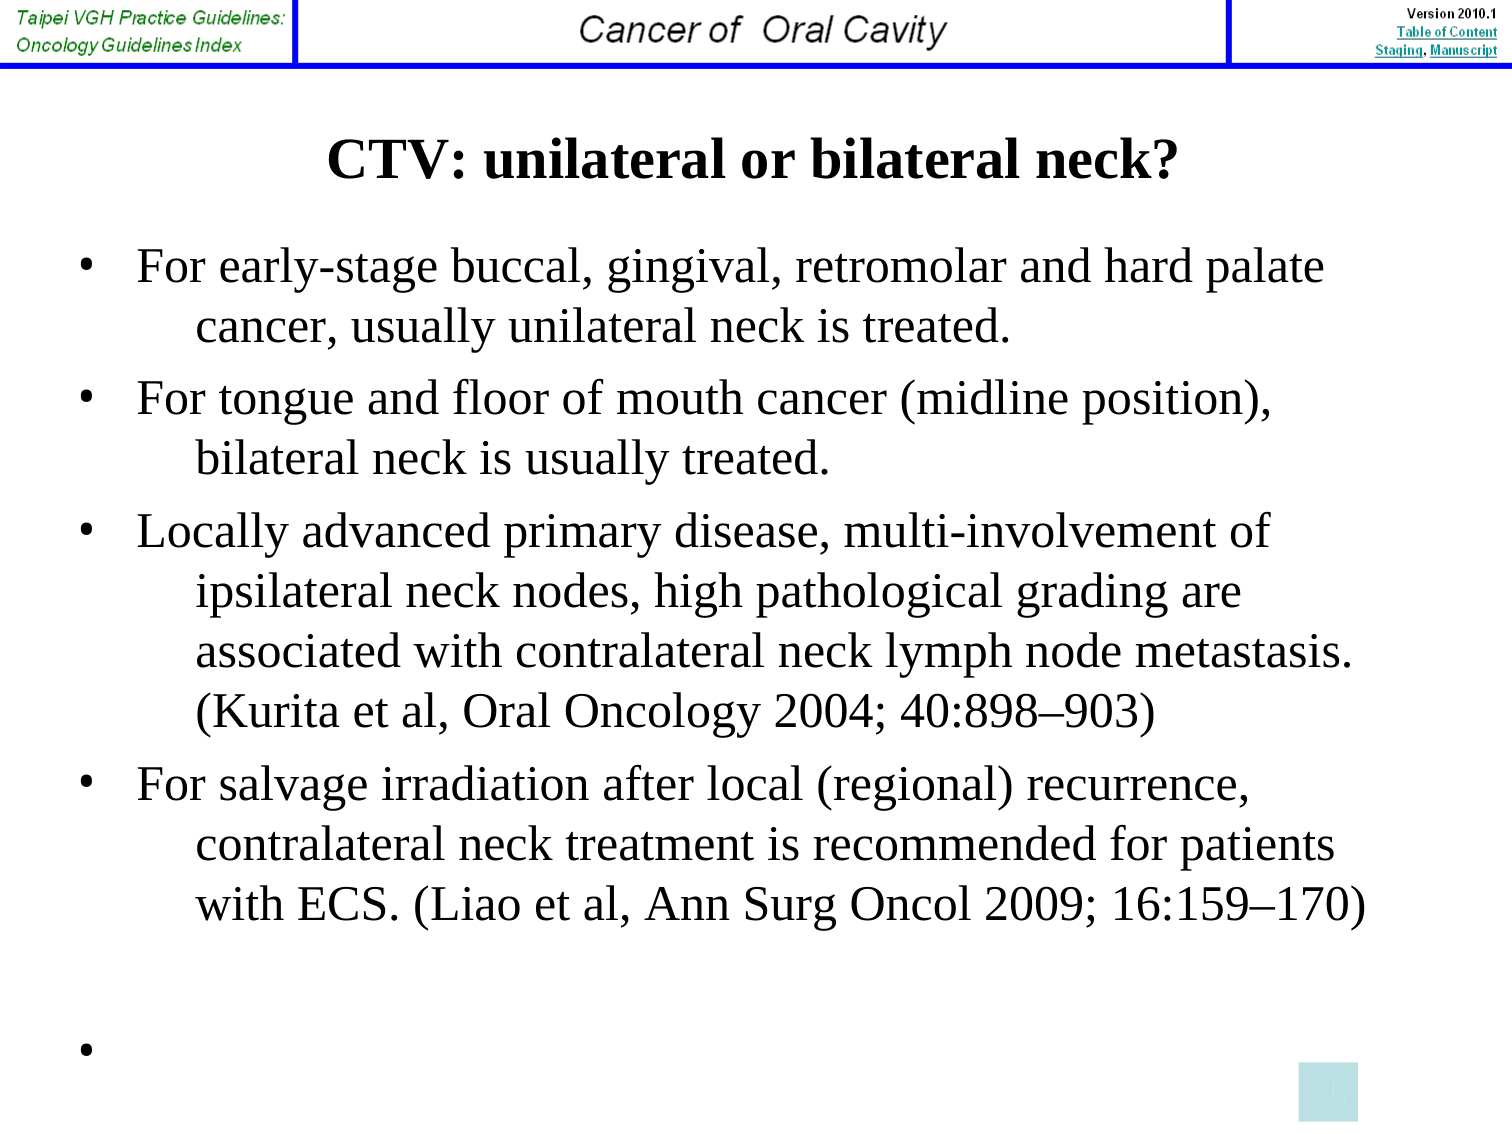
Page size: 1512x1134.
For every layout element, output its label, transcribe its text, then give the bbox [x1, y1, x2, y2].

list For early-stage buccal, gingival, retromolar and hard palate cancer, usually unilateral neck is treated. For tongue and floor of mouth cancer (midline position), bilateral neck is usually treated. Locally advanced primary disease, multi-involvement of ipsilateral neck nodes, high pathological grading are associated with contralateral neck lymph node metastasis. (Kurita et al, Oral Oncology 2004; 40:898–903) For salvage irradiation after local (regional) recurrence, contralateral neck treatment is recommended for patients with ECS. (Liao et al, Ann Surg Oncol 2009; 16:159–170) [62, 225, 1413, 988]
title CTV: unilateral or bilateral neck? [150, 112, 1375, 191]
